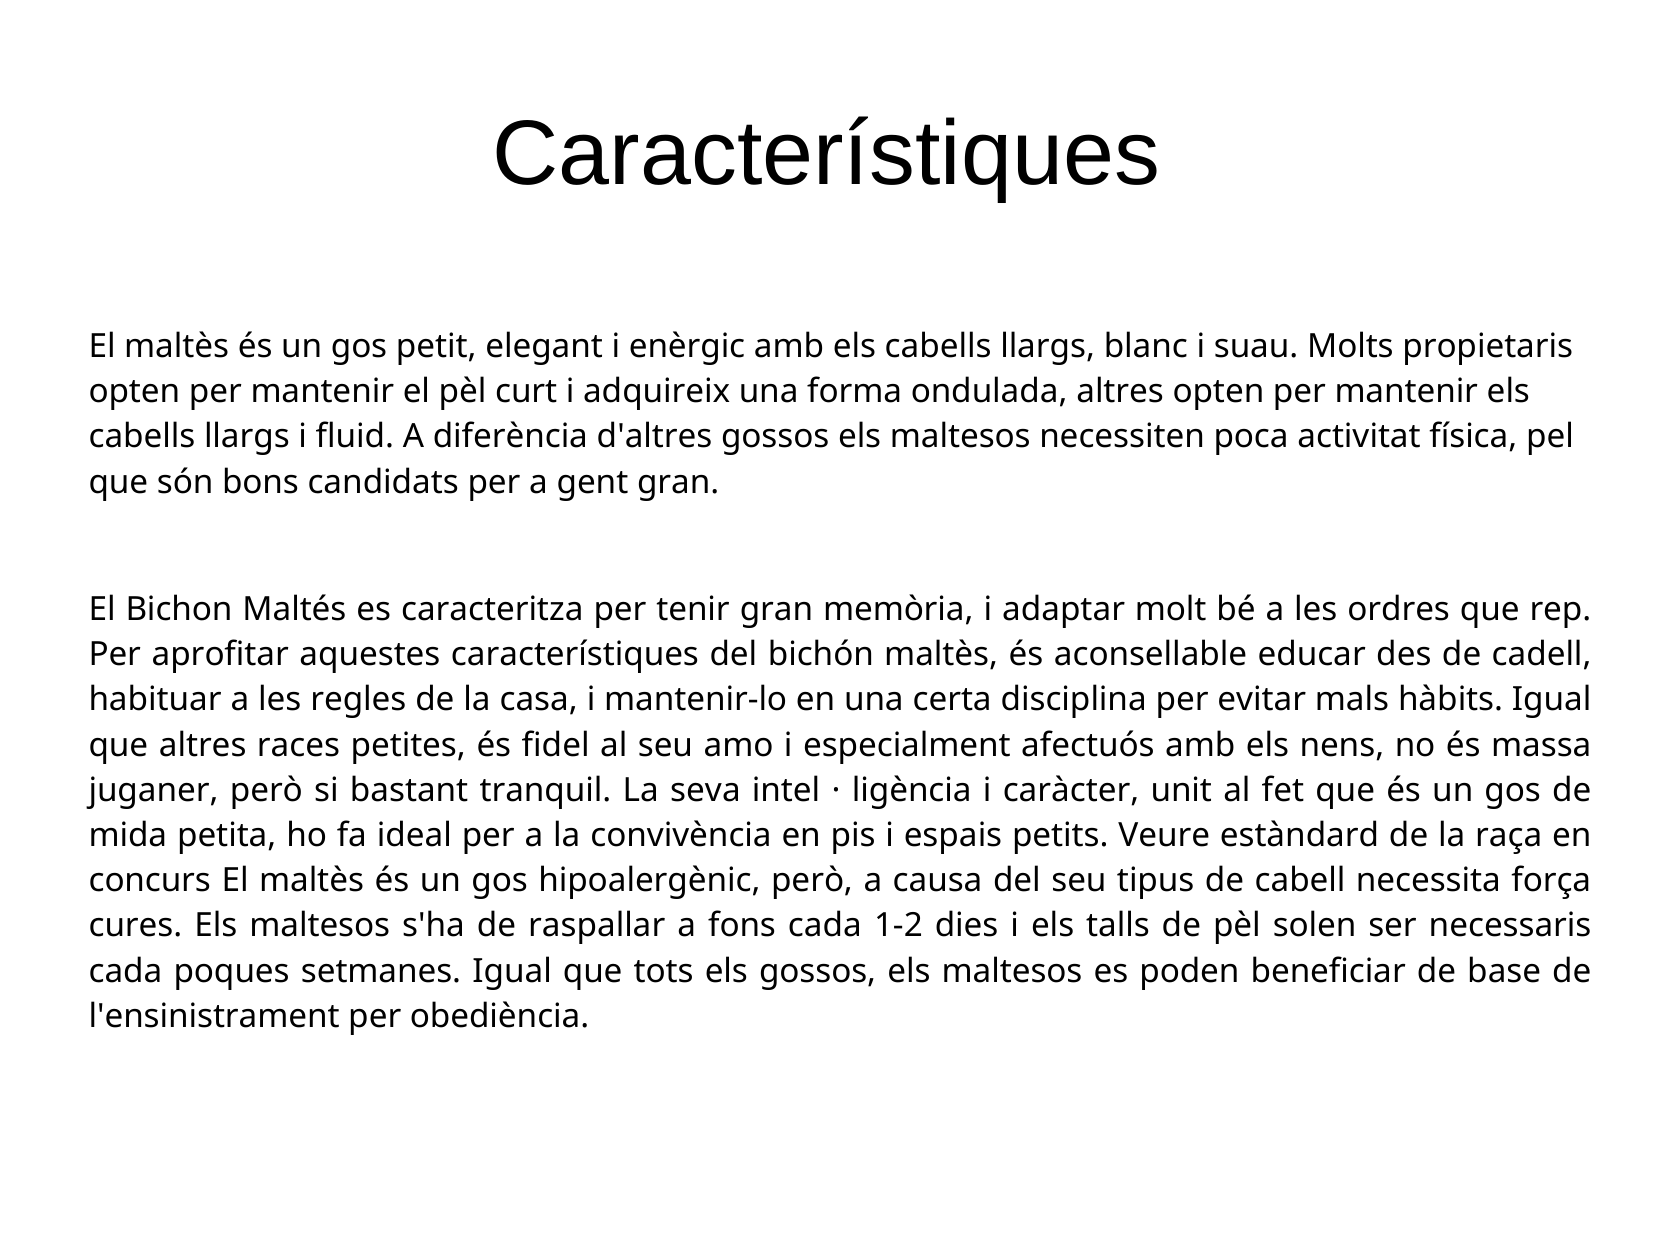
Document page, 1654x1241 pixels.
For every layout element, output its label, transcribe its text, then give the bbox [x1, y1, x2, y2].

text_box El maltès és un gos petit, elegant i enèrgic amb els cabells llargs, blanc i suau. Molts propietaris opten per mantenir el pèl curt i adquireix una forma ondulada, altres opten per mantenir els cabells llargs i fluid. A diferència d'altres gossos els maltesos necessiten poca activitat física, pel que són bons candidats per a gent gran. El Bichon Maltés es caracteritza per tenir gran memòria, i adaptar molt bé a les ordres que rep. Per aprofitar aquestes característiques del bichón maltès, és aconsellable educar des de cadell, habituar a les regles de la casa, i mantenir-lo en una certa disciplina per evitar mals hàbits. Igual que altres races petites, és fidel al seu amo i especialment afectuós amb els nens, no és massa juganer, però si bastant tranquil. La seva intel · ligència i caràcter, unit al fet que és un gos de mida petita, ho fa ideal per a la convivència en pis i espais petits. Veure estàndard de la raça en concurs El maltès és un gos hipoalergènic, però, a causa del seu tipus de cabell necessita força cures. Els maltesos s'ha de raspallar a fons cada 1-2 dies i els talls de pèl solen ser necessaris cada poques setmanes. Igual que tots els gossos, els maltesos es poden beneficiar de base de l'ensinistrament per obediència. [88, 321, 1595, 1053]
title Característiques [82, 49, 1571, 257]
